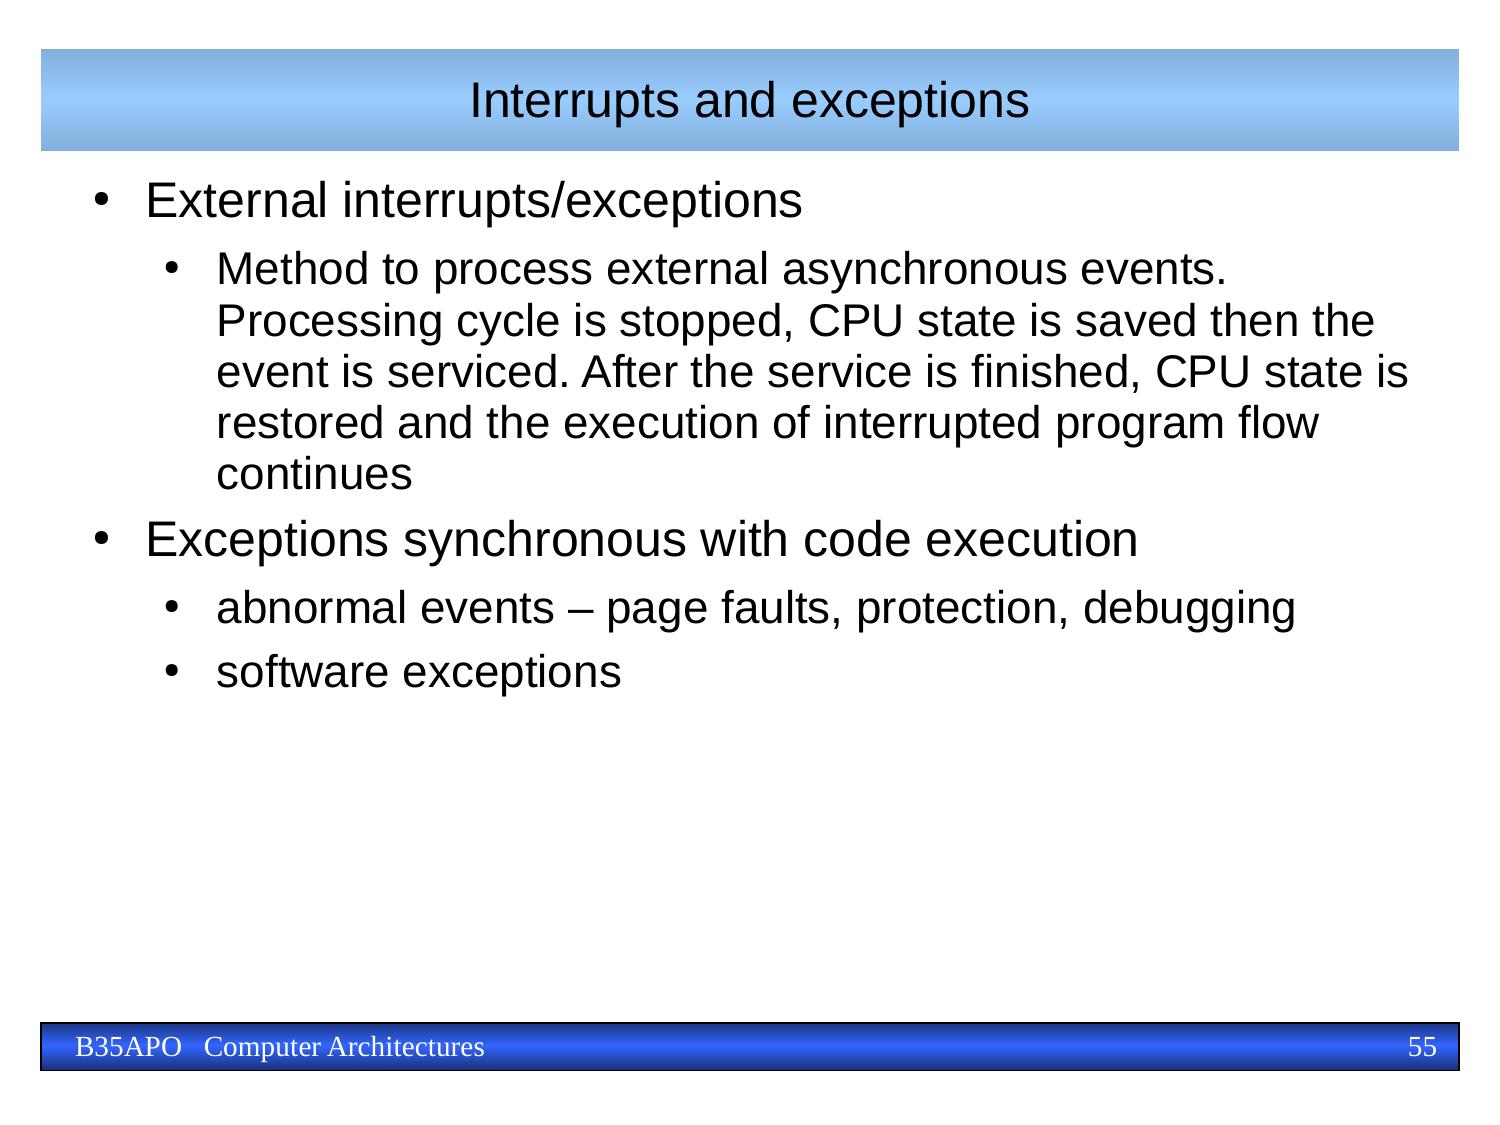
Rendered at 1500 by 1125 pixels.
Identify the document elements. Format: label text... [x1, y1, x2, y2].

title Interrupts and exceptions [41, 49, 1459, 151]
list External interrupts/exceptions Method to process external asynchronous events. Processing cycle is stopped, CPU state is saved then the event is serviced. After the service is finished, CPU state is restored and the execution of interrupted program flow continues Exceptions synchronous with code execution abnormal events – page faults, protection, debugging software exceptions [75, 172, 1426, 916]
